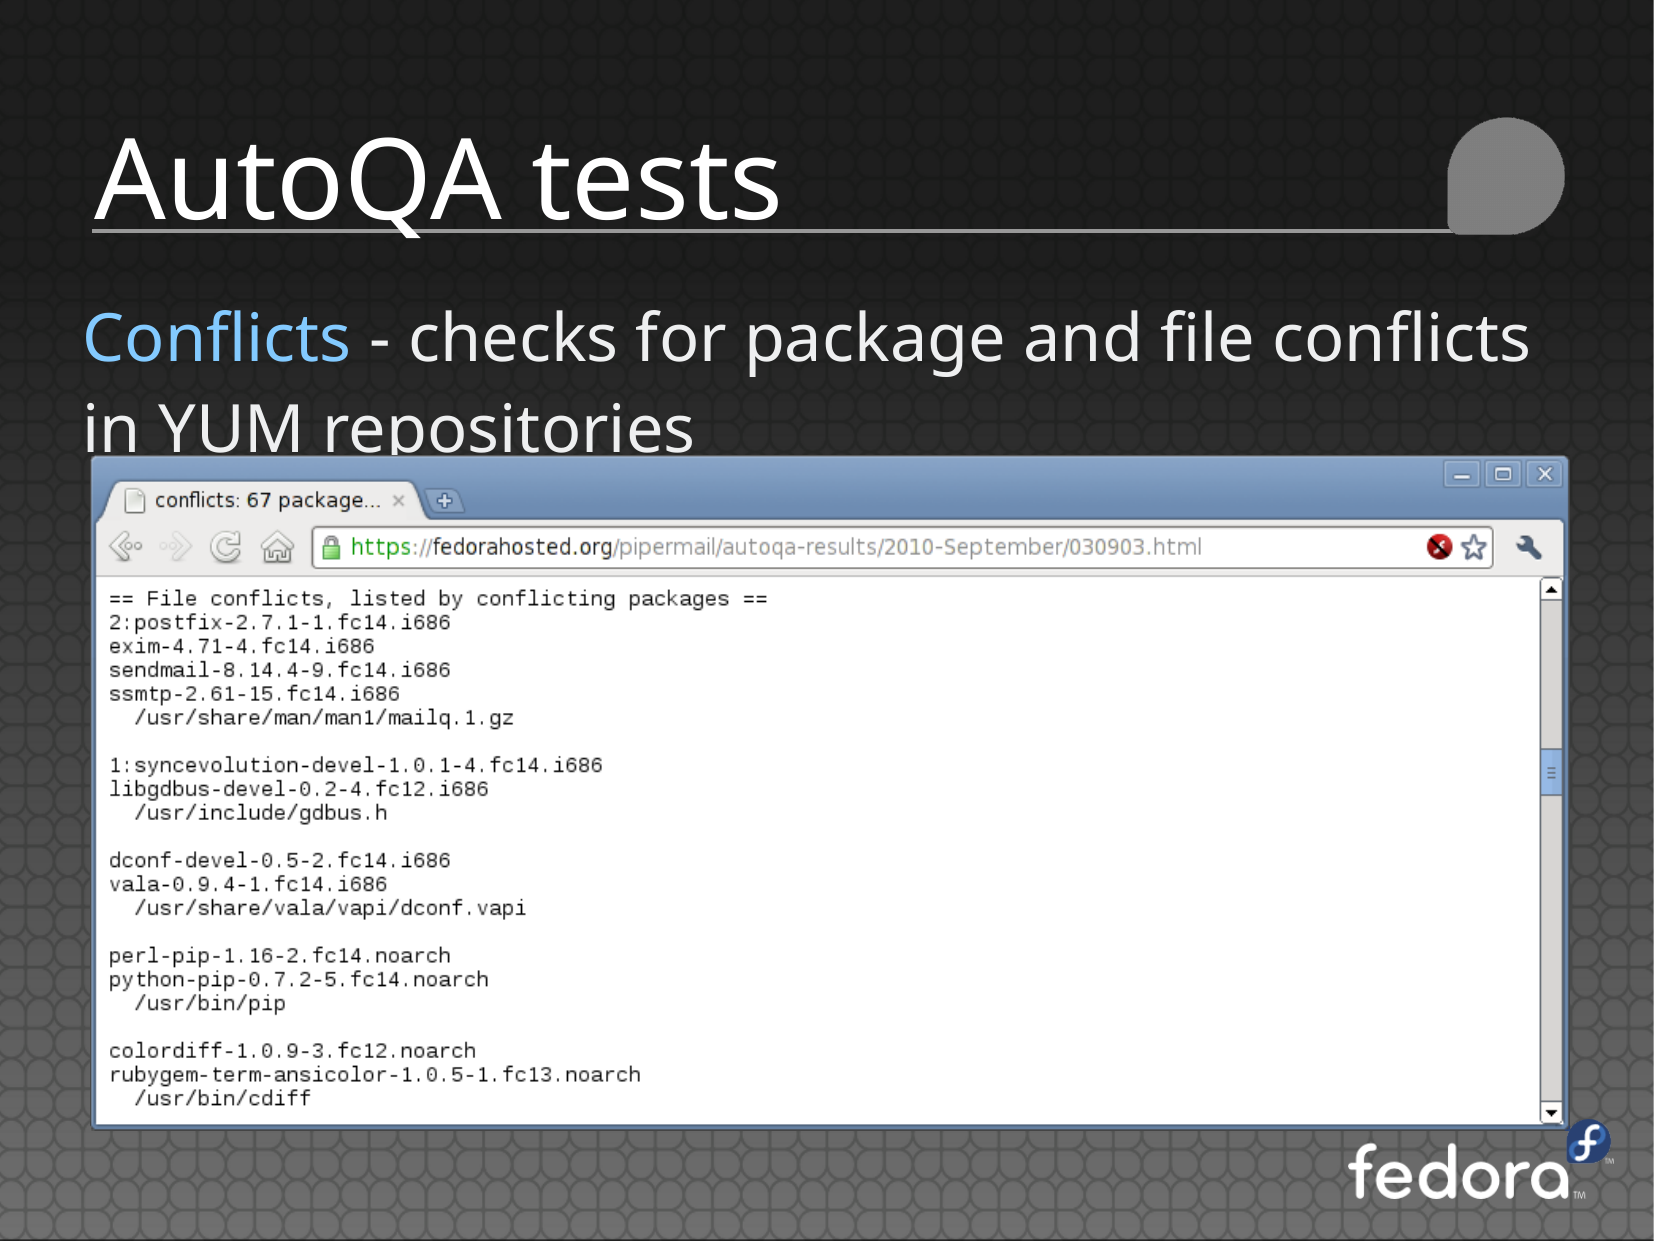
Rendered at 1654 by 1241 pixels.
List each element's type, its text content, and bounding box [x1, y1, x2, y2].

list Conflicts - checks for package and file conflicts in YUM repositories [82, 290, 1571, 1094]
picture [0, 0, 1654, 1241]
title AutoQA tests [94, 100, 1426, 251]
